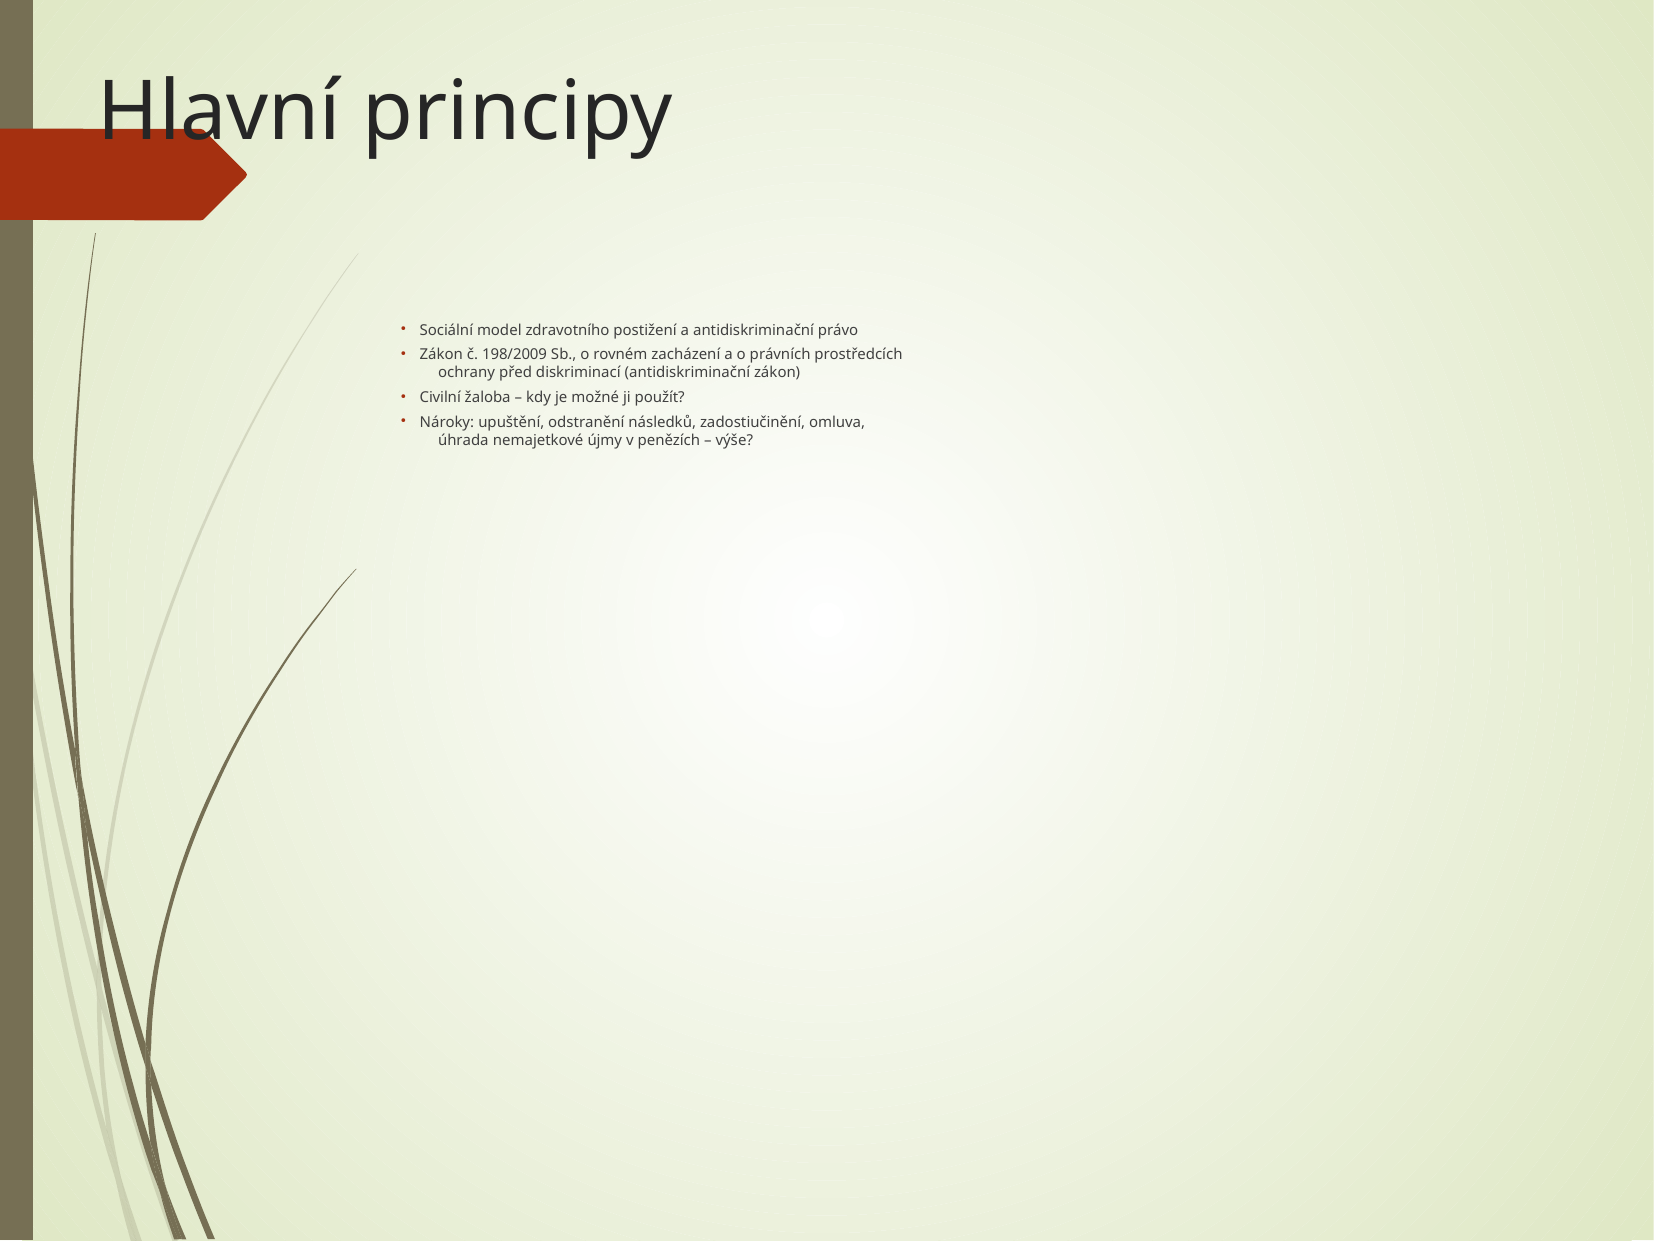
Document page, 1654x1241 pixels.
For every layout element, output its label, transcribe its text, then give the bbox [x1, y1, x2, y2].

list Sociální model zdravotního postižení a antidiskriminační právo Zákon č. 198/2009 Sb., o rovném zacházení a o právních prostředcích ochrany před diskriminací (antidiskriminační zákon) Civilní žaloba – kdy je možné ji použít? Nároky: upuštění, odstranění následků, zadostiučinění, omluva, úhrada nemajetkové újmy v penězích – výše? [0, 290, 1489, 1010]
title Hlavní principy [0, 49, 1489, 257]
